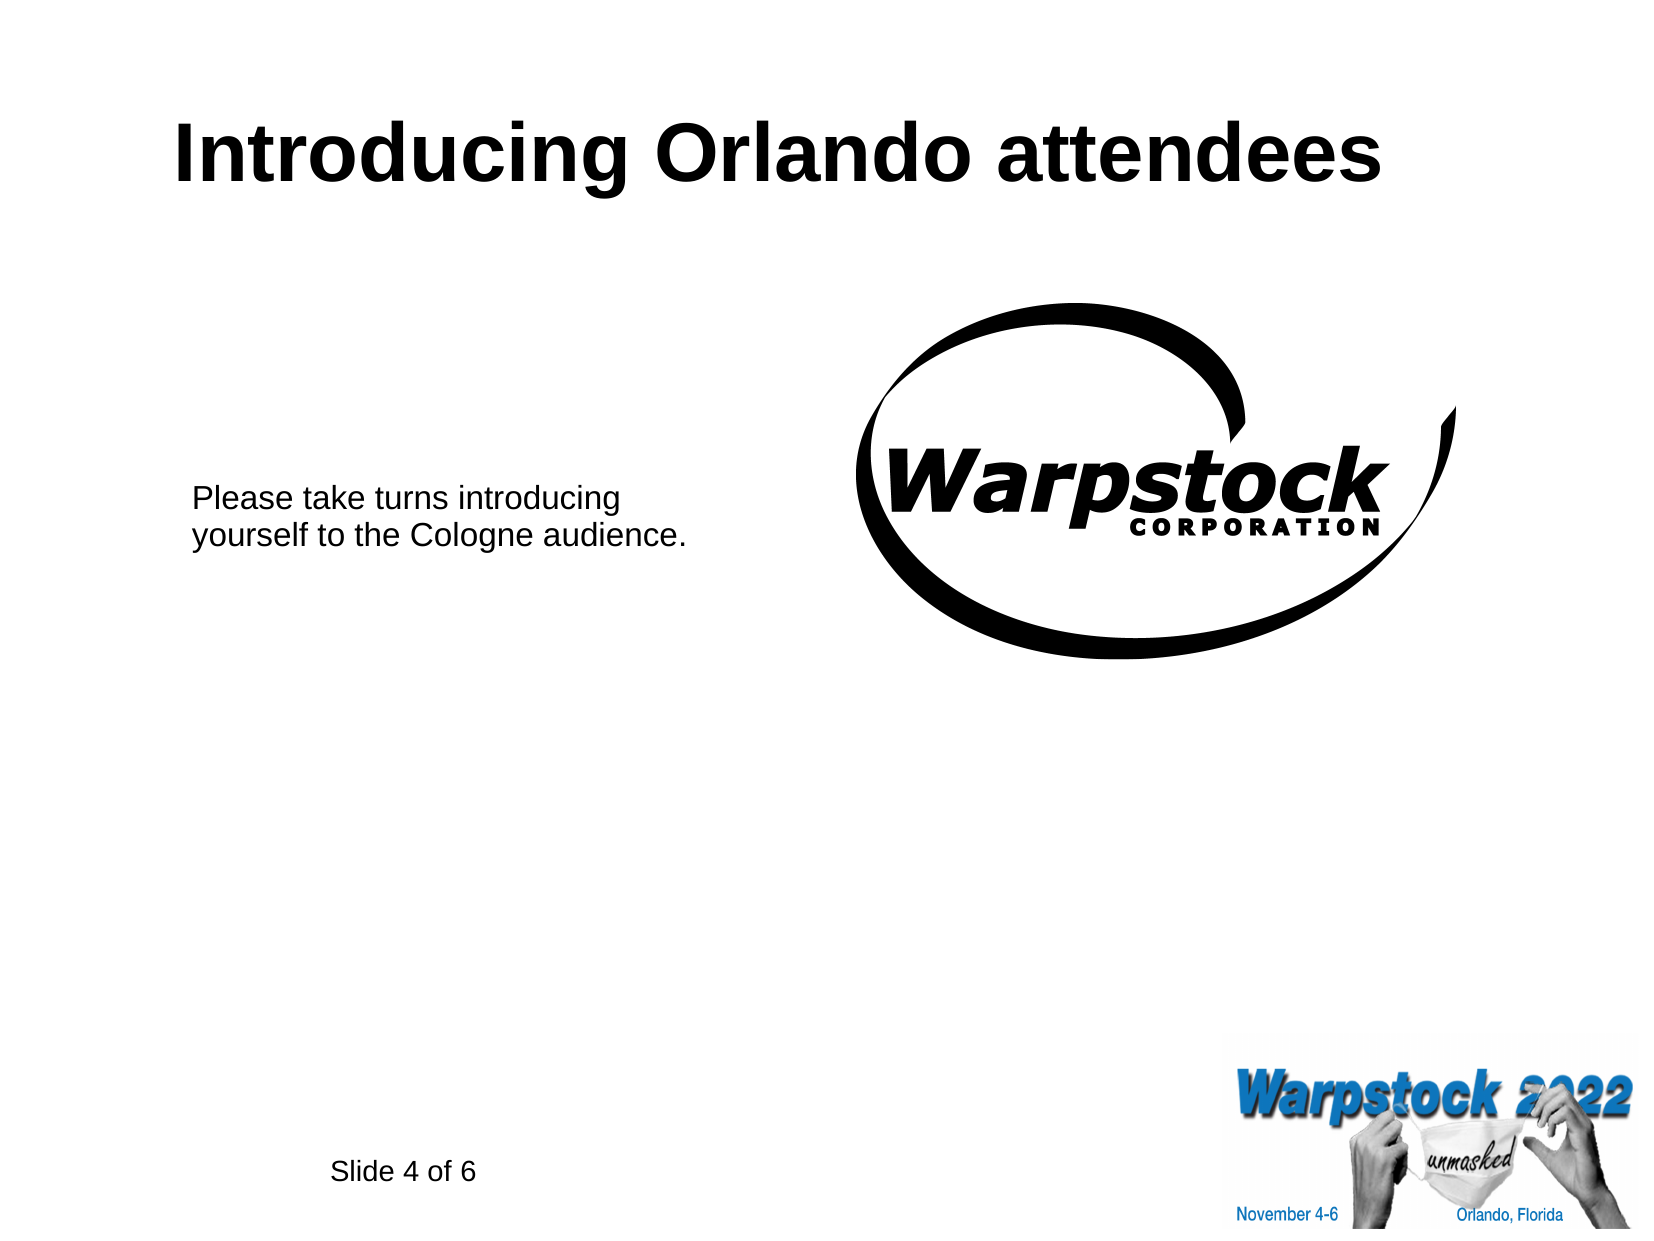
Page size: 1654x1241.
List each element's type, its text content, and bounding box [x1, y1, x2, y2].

picture [1222, 1033, 1639, 1229]
picture [856, 295, 1456, 667]
text_box Please take turns introducing yourself to the Cologne audience. [177, 472, 709, 562]
title Introducing Orlando attendees [173, 49, 1420, 257]
